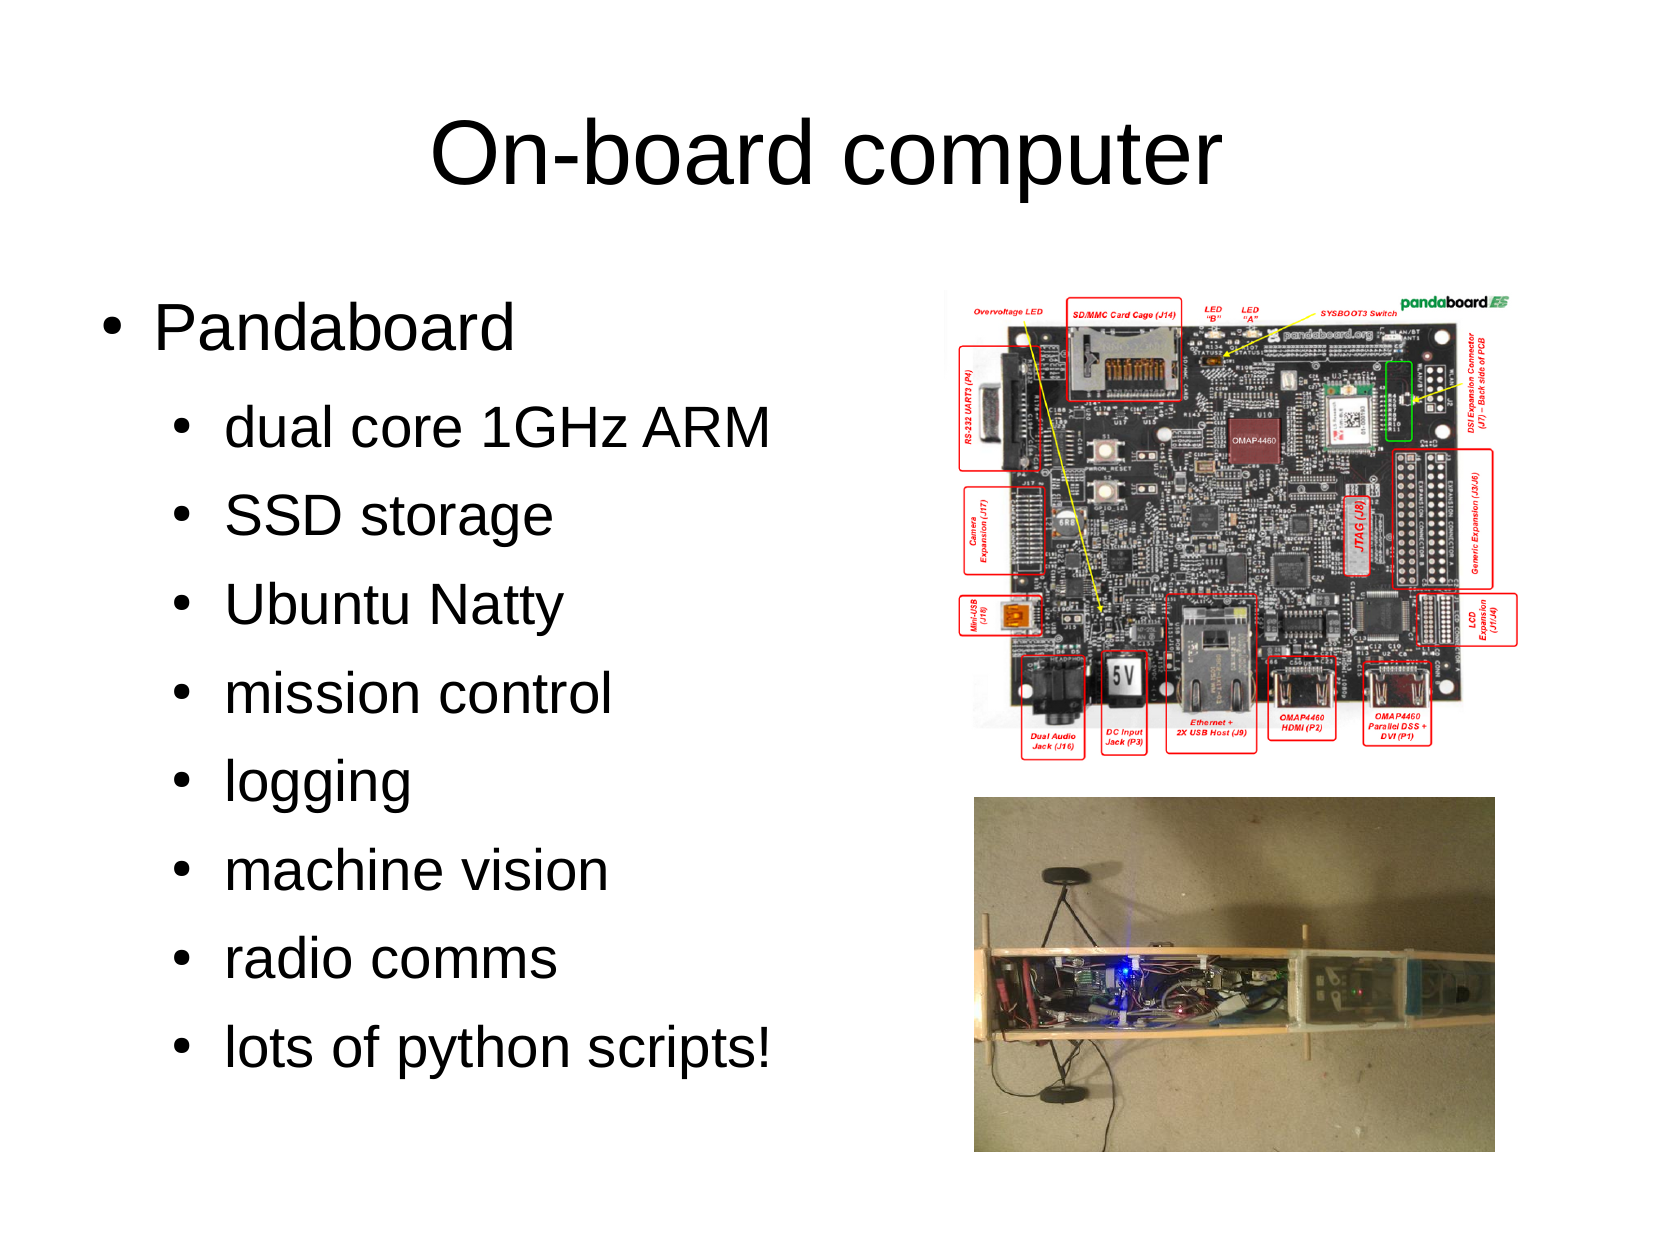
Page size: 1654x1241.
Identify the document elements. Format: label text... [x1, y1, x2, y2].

title On-board computer [82, 49, 1571, 257]
picture [944, 290, 1528, 768]
picture [974, 797, 1495, 1152]
list Pandaboard dual core 1GHz ARM SSD storage Ubuntu Natty mission control logging machine vision radio comms lots of python scripts! [82, 290, 809, 1109]
